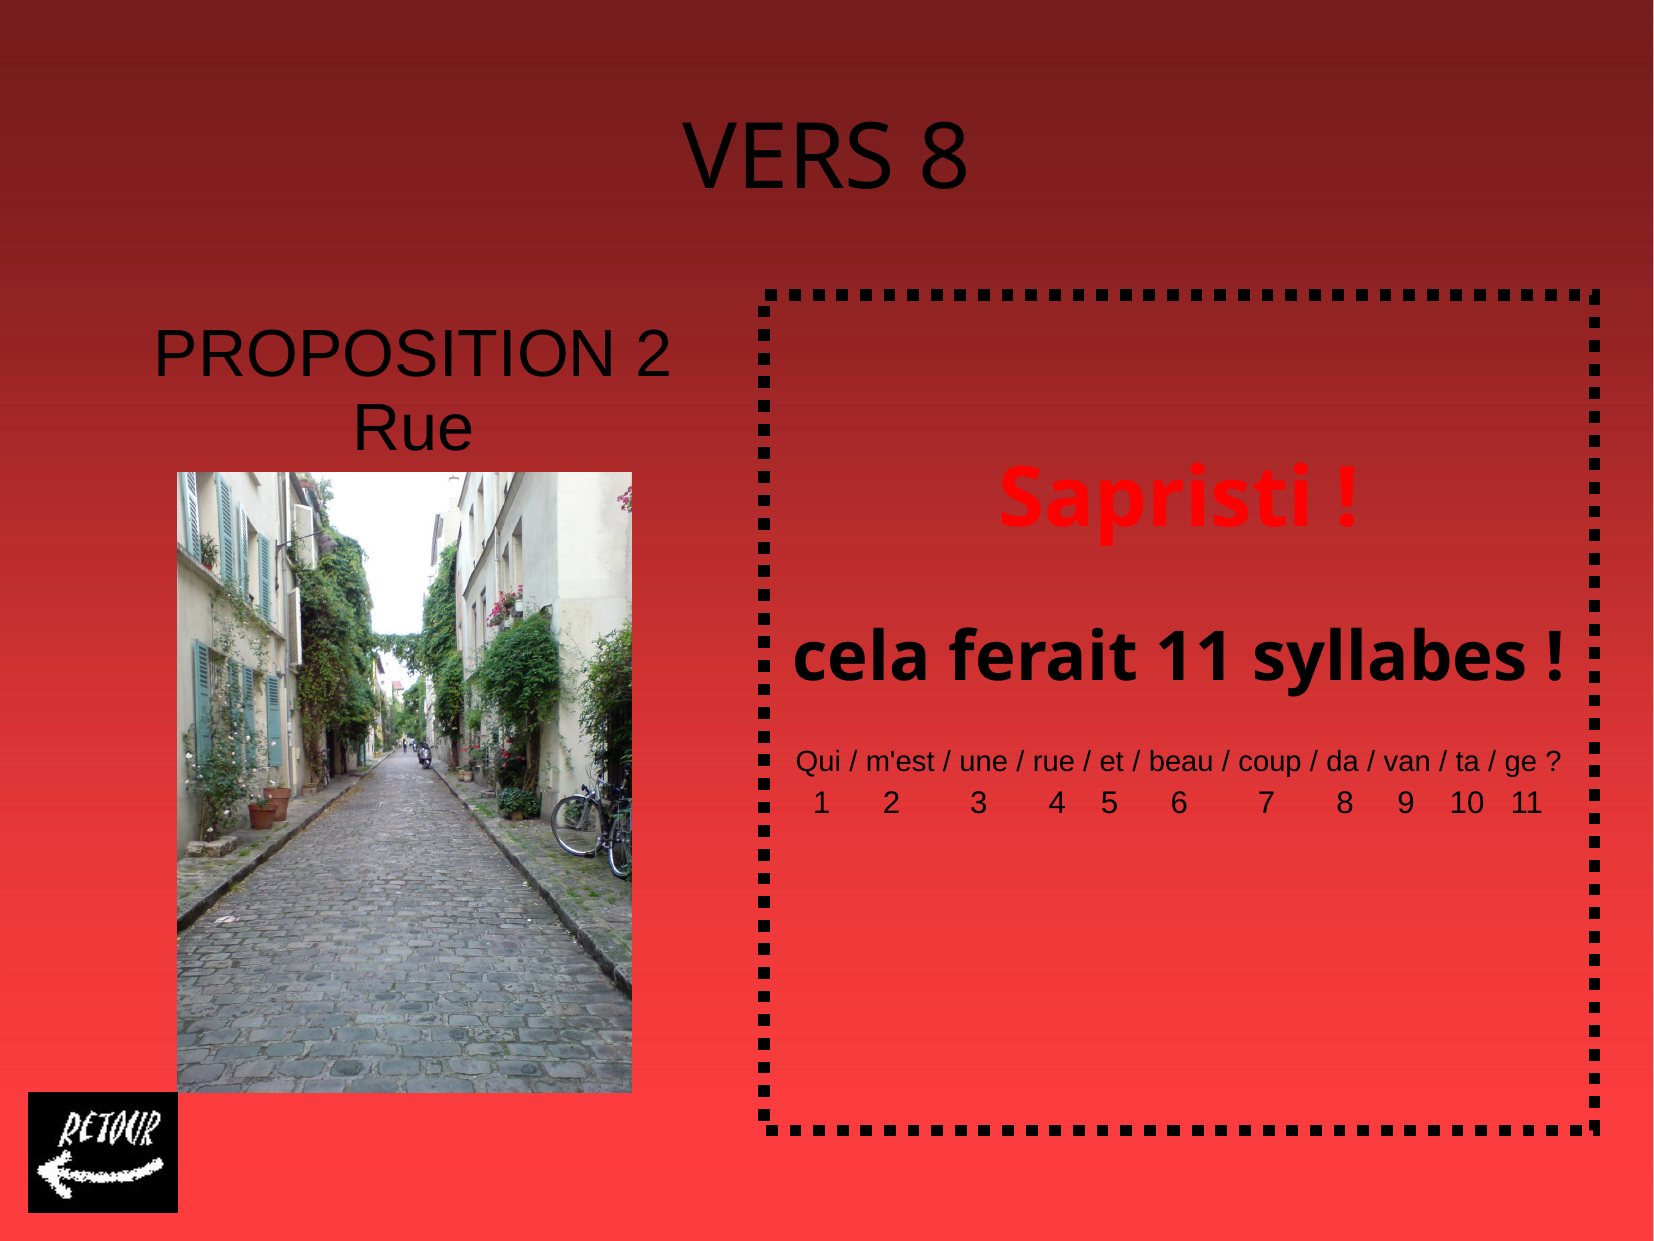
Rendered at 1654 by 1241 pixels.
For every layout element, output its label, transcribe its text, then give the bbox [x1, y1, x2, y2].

picture [0, 0, 1654, 1241]
title VERS 8 [82, 56, 1571, 250]
list Sapristi ! cela ferait 11 syllabes ! Qui / m'est / une / rue / et / beau / coup / da / van / ta / ge ? 1 2 3 4 5 6 7 8 9 10 11 [763, 295, 1595, 1131]
text_box PROPOSITION 2 Rue [118, 308, 709, 473]
